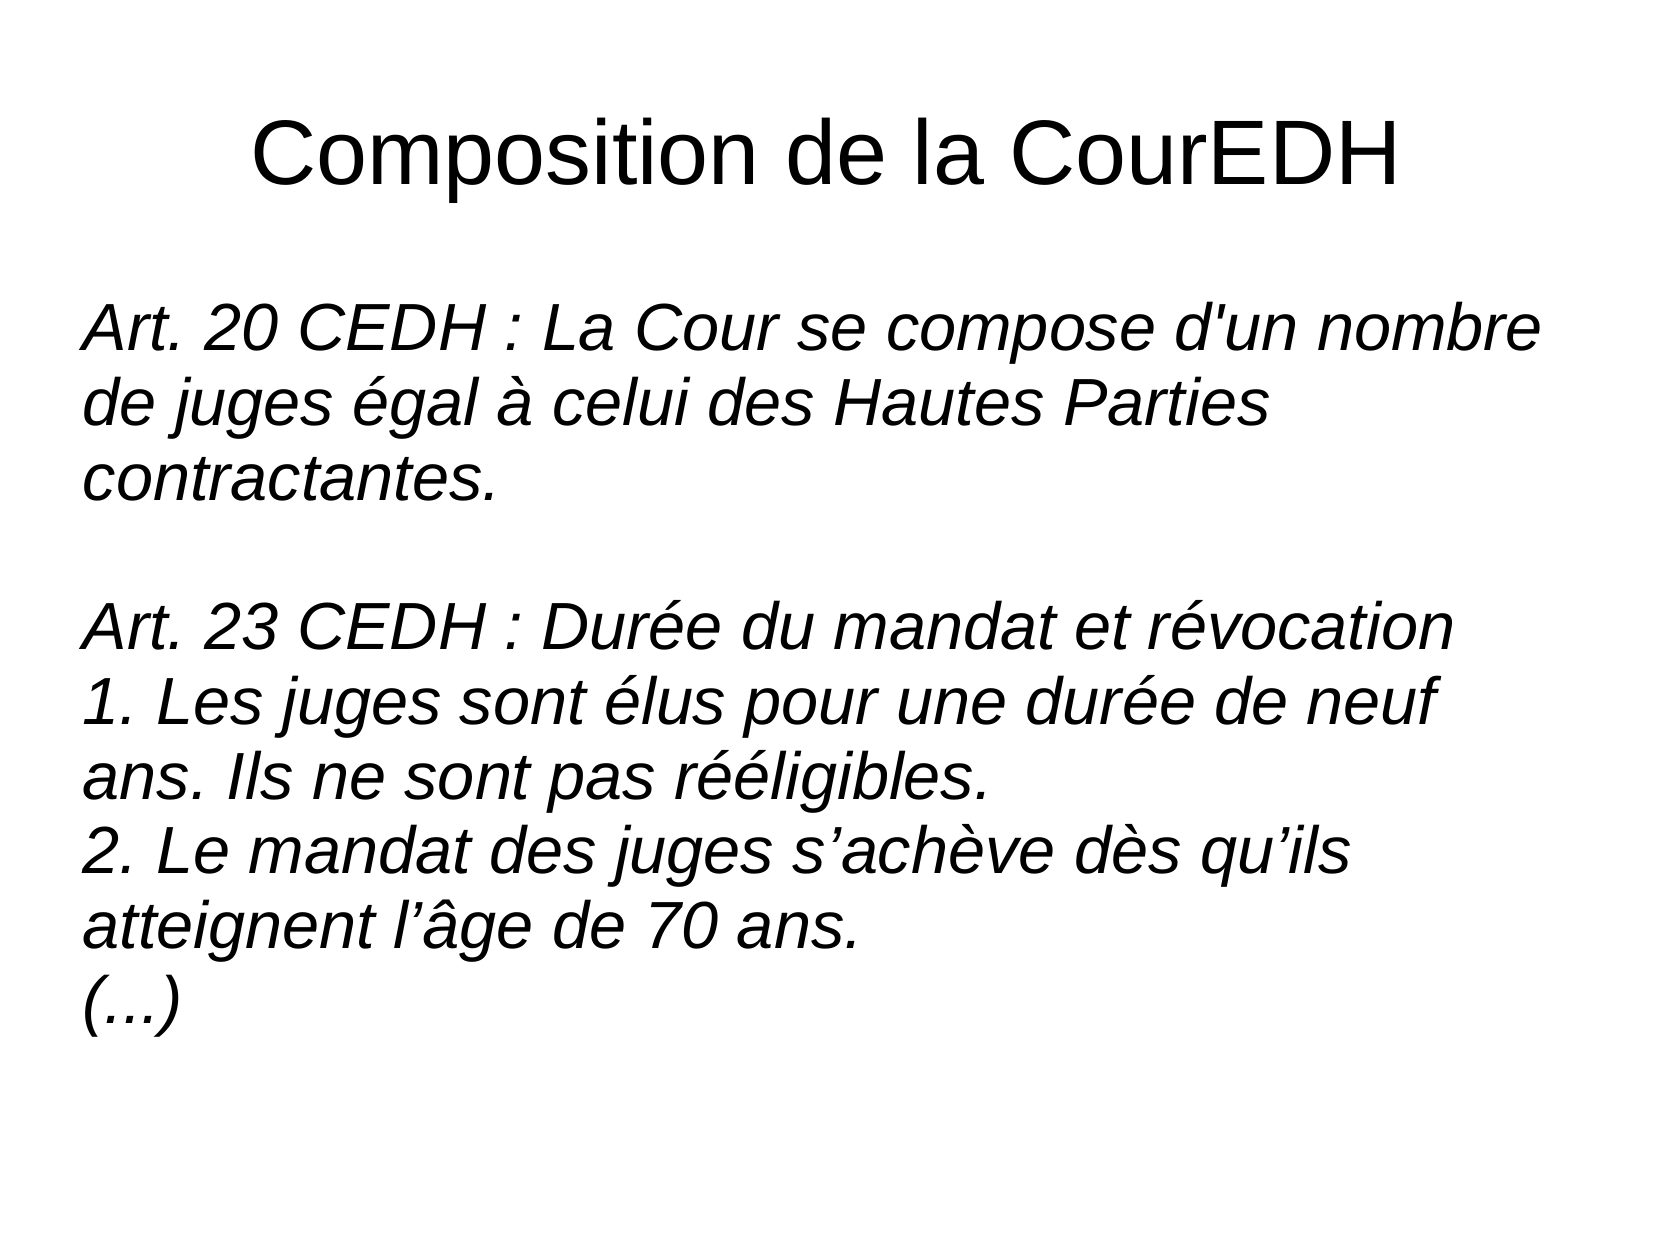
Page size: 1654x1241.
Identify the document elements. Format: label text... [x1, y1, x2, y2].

list Art. 20 CEDH : La Cour se compose d'un nombre de juges égal à celui des Hautes Parties contractantes. Art. 23 CEDH : Durée du mandat et révocation 1. Les juges sont élus pour une durée de neuf ans. Ils ne sont pas rééligibles. 2. Le mandat des juges s’achève dès qu’ils atteignent l’âge de 70 ans. (...) [82, 290, 1571, 1010]
title Composition de la CourEDH [82, 49, 1571, 257]
